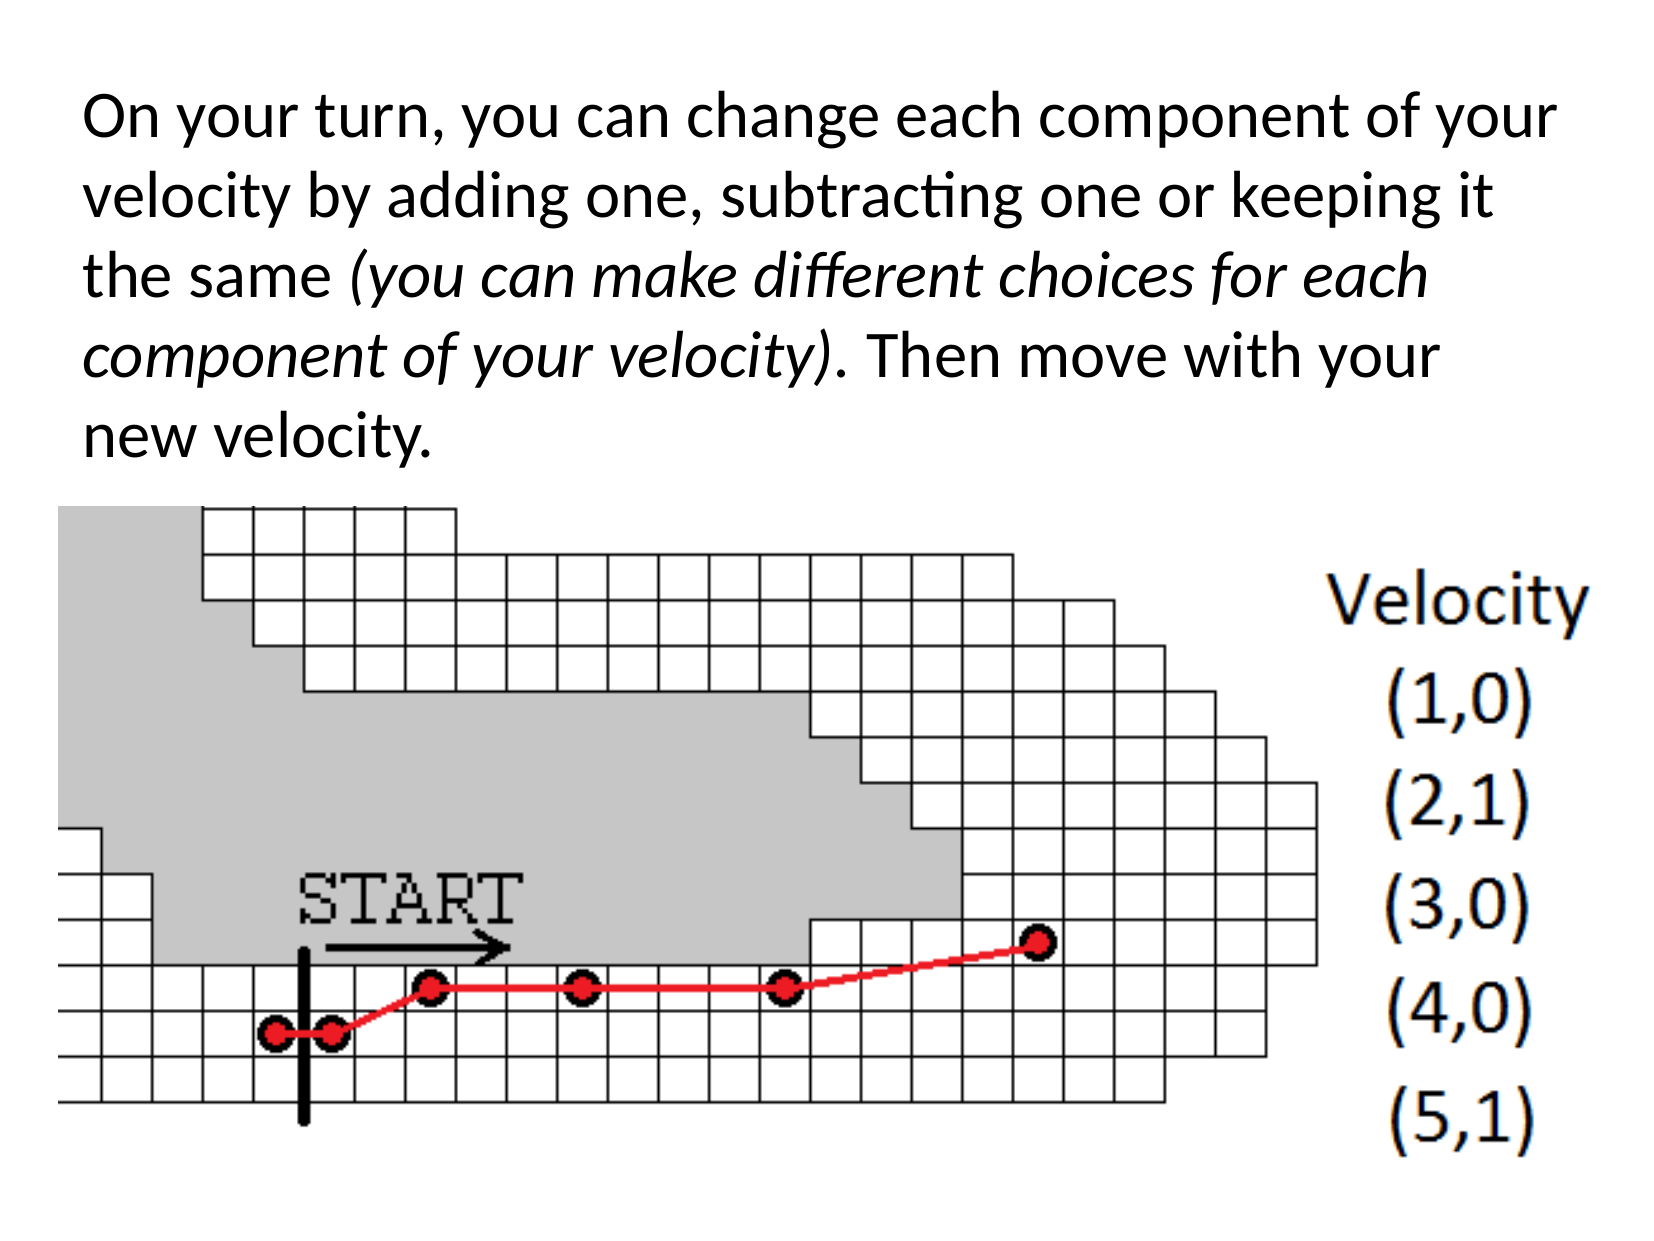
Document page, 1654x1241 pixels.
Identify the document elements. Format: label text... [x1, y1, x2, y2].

picture [58, 506, 1615, 1188]
text_box On your turn, you can change each component of your velocity by adding one, subtracting one or keeping it the same (you can make different choices for each component of your velocity). Then move with your new velocity. [82, 70, 1571, 489]
